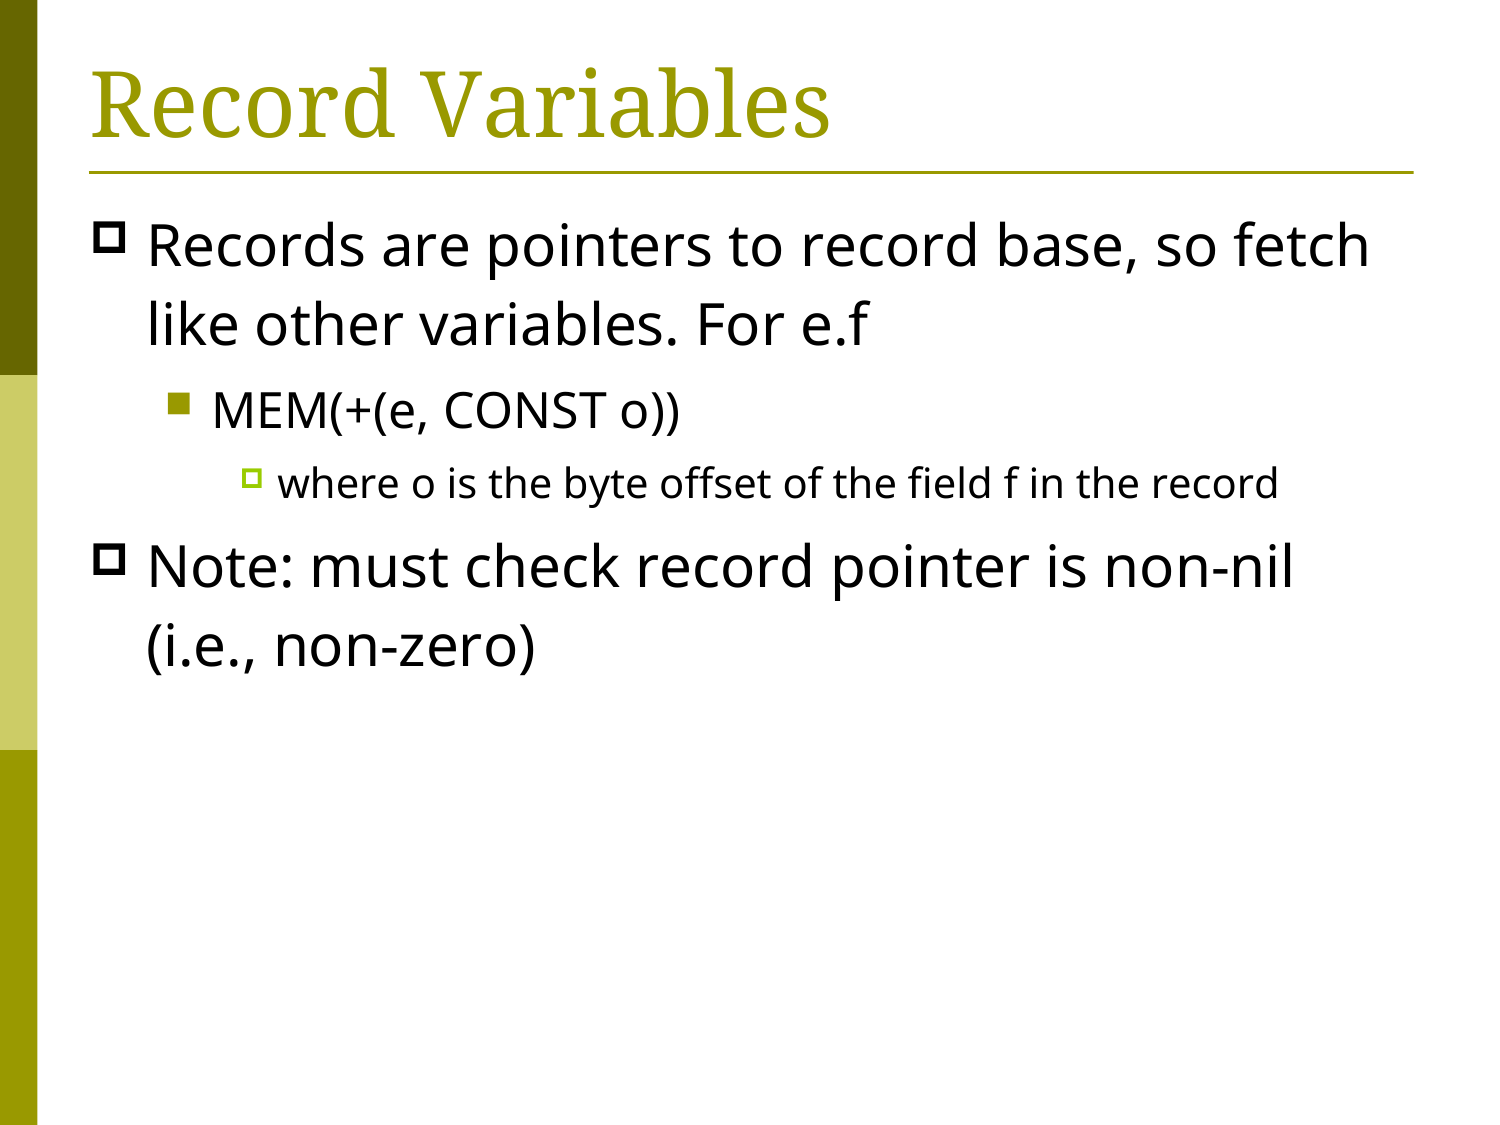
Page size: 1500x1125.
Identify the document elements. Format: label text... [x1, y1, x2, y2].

list Records are pointers to record base, so fetch like other variables. For e.f MEM(+(e, CONST o)) where o is the byte offset of the field f in the record Note: must check record pointer is non-nil (i.e., non-zero) [75, 196, 1426, 1006]
title Record Variables [75, 45, 1426, 173]
